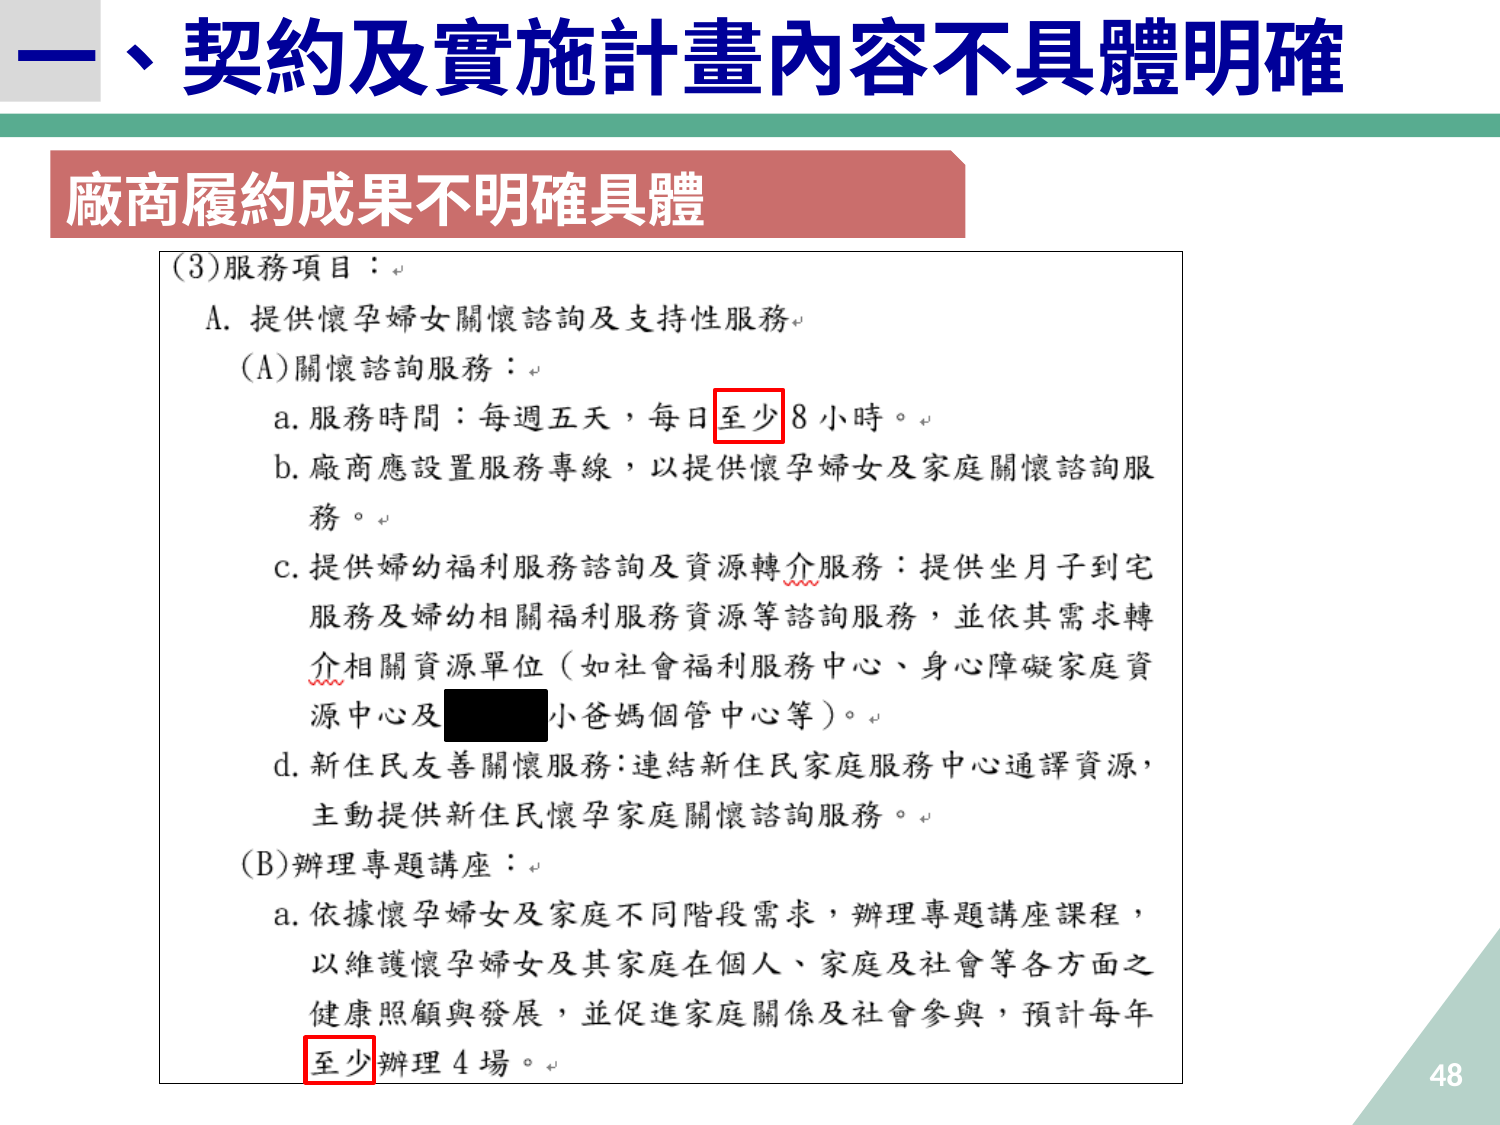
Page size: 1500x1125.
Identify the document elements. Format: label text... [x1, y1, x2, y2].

text_box 廠商履約成果不明確具體 [50, 150, 966, 238]
picture [308, 1039, 372, 1081]
picture [159, 250, 1183, 1084]
text_box 一、契約及實施計畫內容不具體明確 [0, 0, 1465, 113]
text_box [1352, 927, 1500, 1125]
slide_number <編號> [1128, 1042, 1478, 1103]
text_box [0, 113, 1500, 138]
text_box [445, 690, 546, 740]
